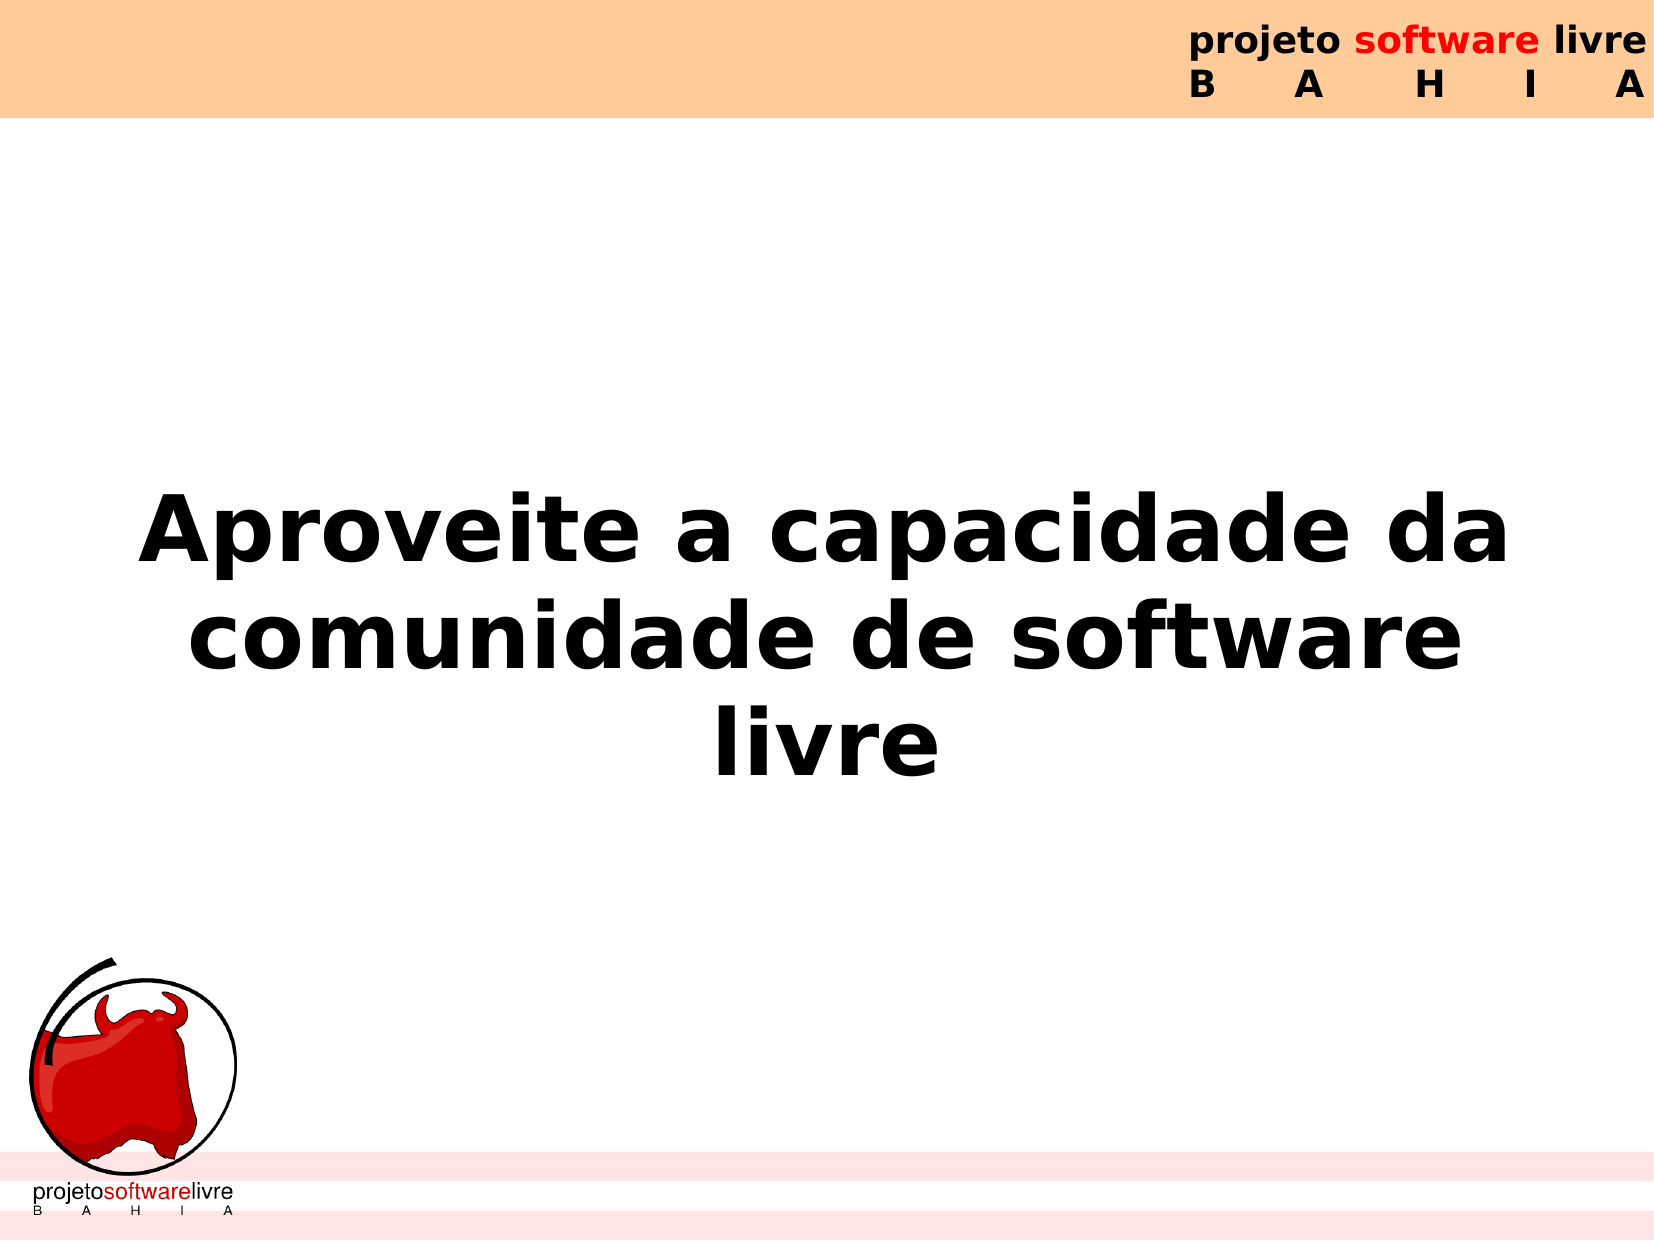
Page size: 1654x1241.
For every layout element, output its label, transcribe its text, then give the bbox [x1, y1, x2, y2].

picture [29, 957, 237, 1215]
title Aproveite a capacidade da comunidade de software livre [82, 476, 1571, 798]
